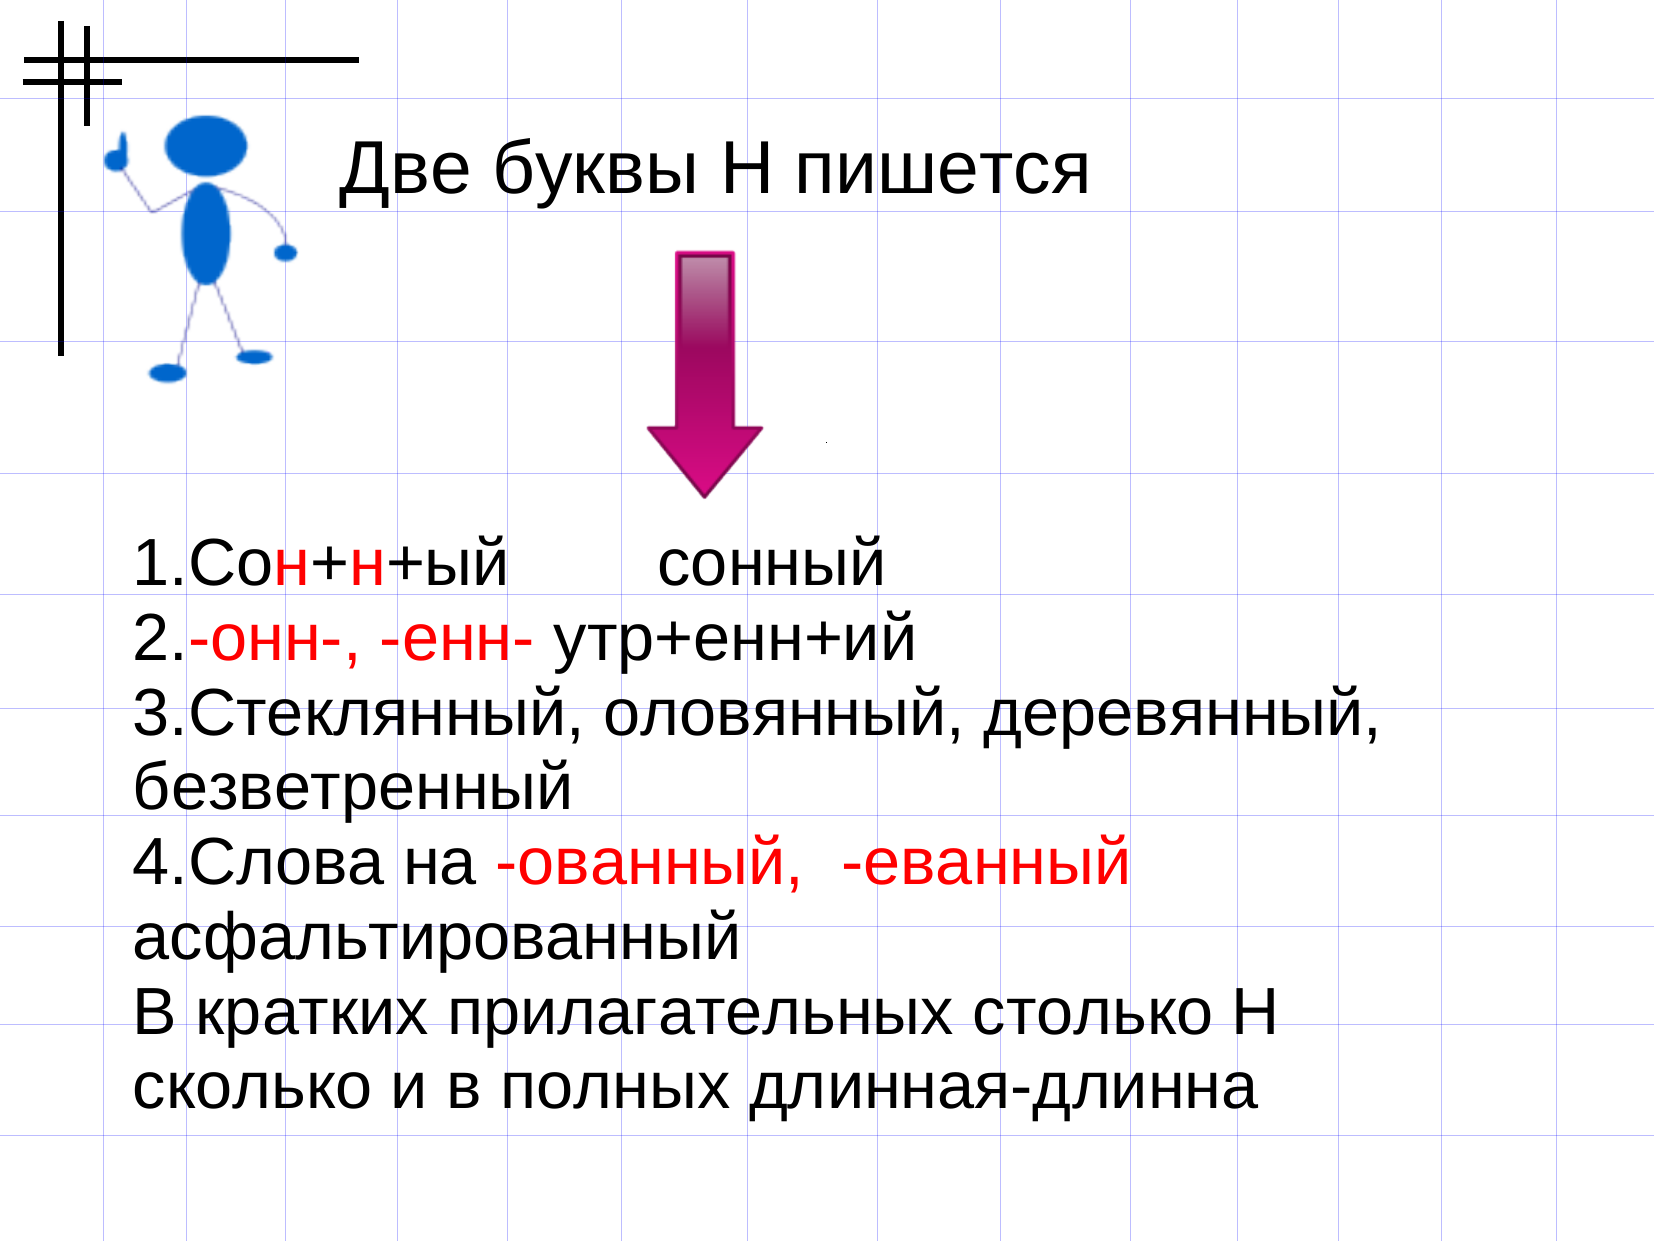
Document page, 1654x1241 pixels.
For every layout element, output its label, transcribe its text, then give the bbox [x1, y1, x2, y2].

picture [88, 90, 355, 414]
text_box Две буквы Н пишется [324, 118, 1107, 217]
picture [642, 247, 768, 442]
text_box 1.Сон+н+ый сонный 2.-онн-, -енн- утр+енн+ий 3.Стеклянный, оловянный, деревянный, безветренный 4.Слова на -ованный, -еванный асфальтированный В кратких прилагательных столько Н сколько и в полных длинная-длинна [118, 442, 1536, 1179]
